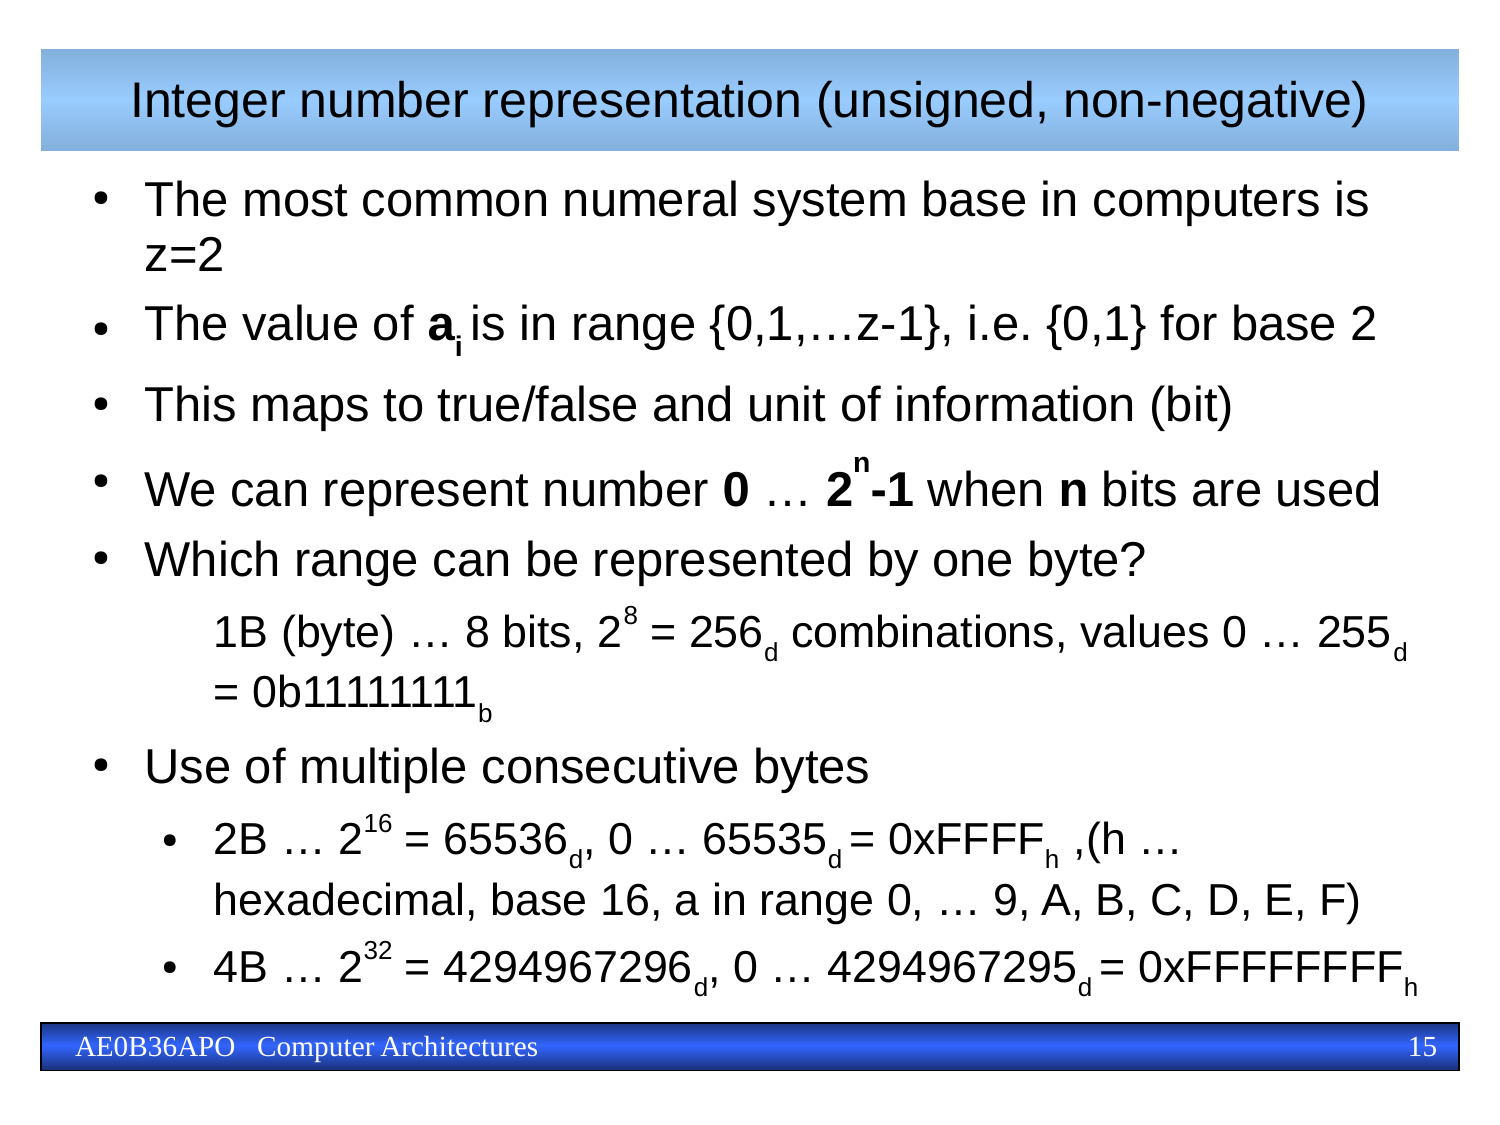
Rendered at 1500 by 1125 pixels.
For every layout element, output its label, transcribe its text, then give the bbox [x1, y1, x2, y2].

list The most common numeral system base in computers is z=2 The value of ai is in range {0,1,…z-1}, i.e. {0,1} for base 2 This maps to true/false and unit of information (bit) We can represent number 0 … 2n-1 when n bits are used Which range can be represented by one byte? 1B (byte) … 8 bits, 28 = 256d combinations, values 0 … 255d = 0b11111111b Use of multiple consecutive bytes 2B … 216 = 65536d, 0 … 65535d = 0xFFFFh ,(h … hexadecimal, base 16, a in range 0, … 9, A, B, C, D, E, F) 4B … 232 = 4294967296d, 0 … 4294967295d = 0xFFFFFFFFh [75, 172, 1426, 1025]
title Integer number representation (unsigned, non-negative) [41, 49, 1459, 151]
